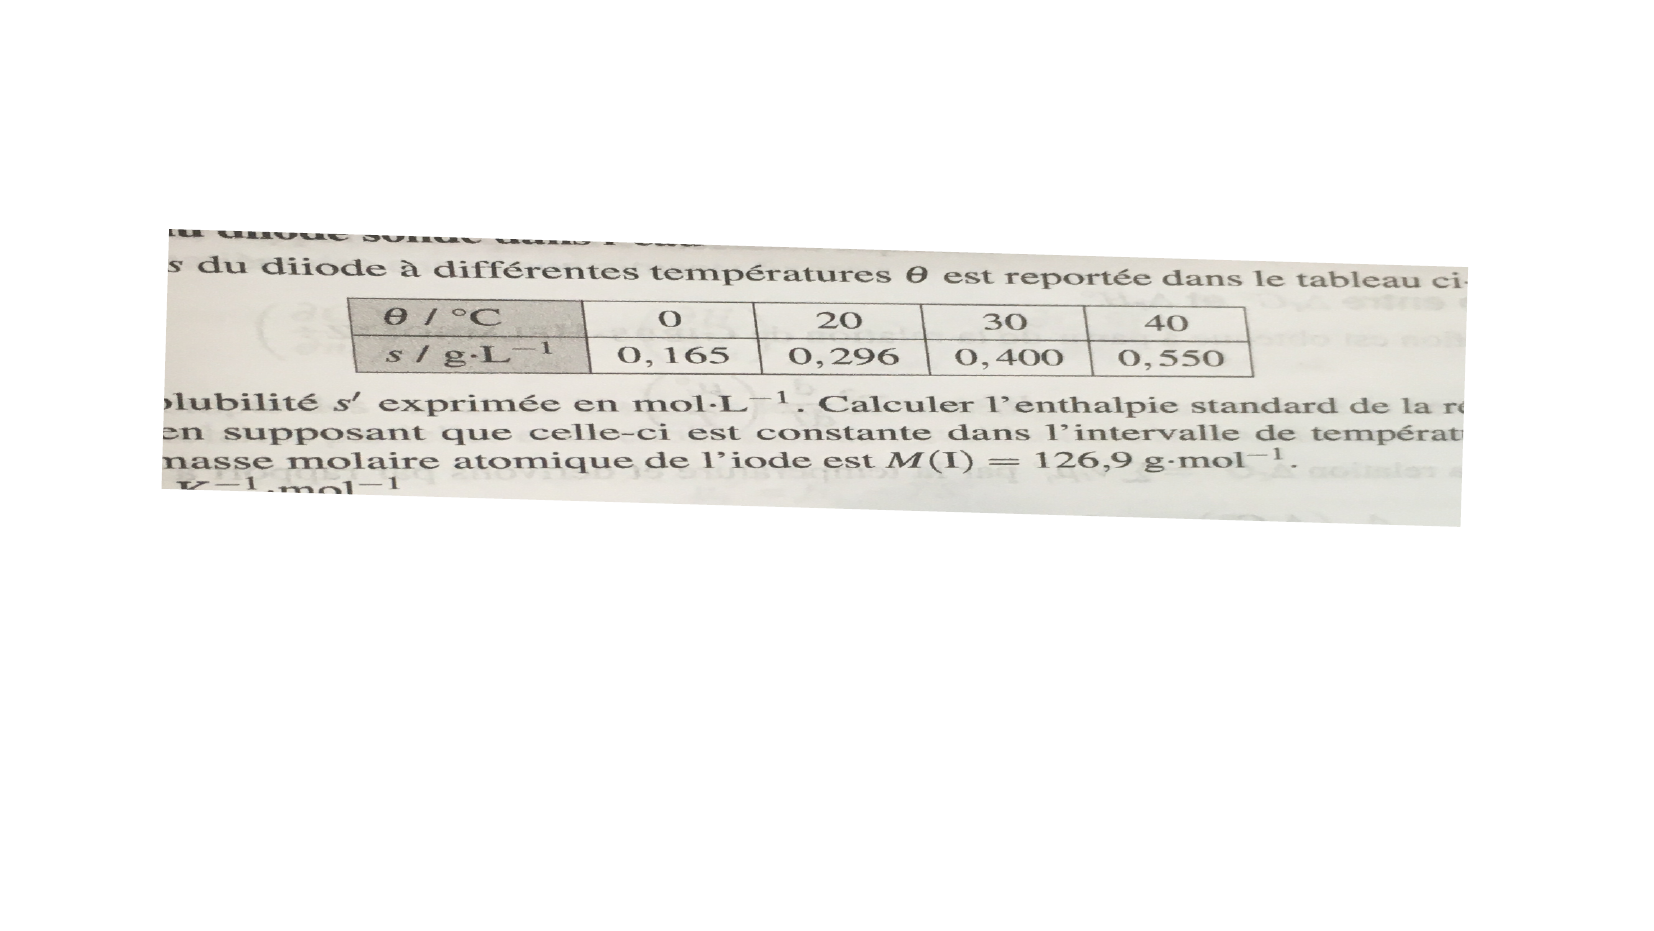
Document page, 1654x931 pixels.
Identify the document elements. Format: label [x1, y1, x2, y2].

picture [161, 229, 1469, 527]
